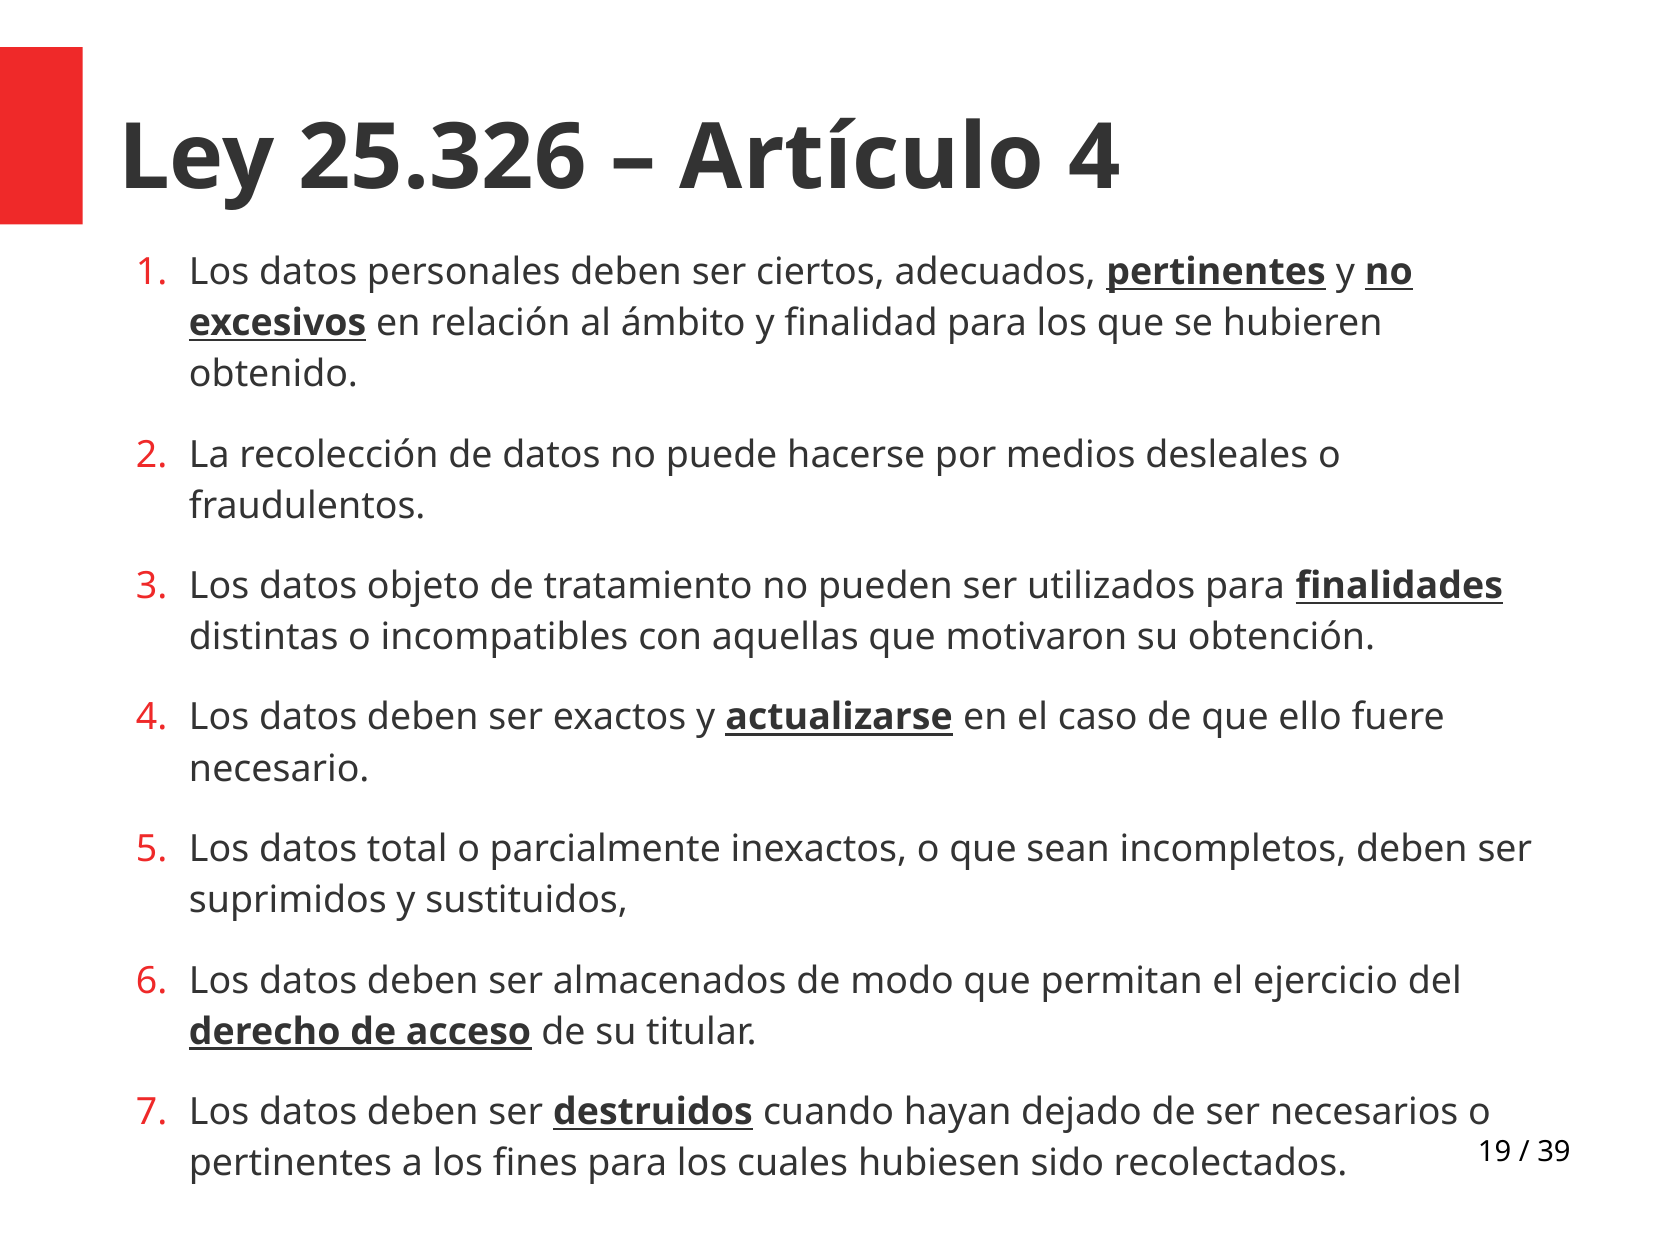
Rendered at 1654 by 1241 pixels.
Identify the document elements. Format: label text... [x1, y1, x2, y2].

title Ley 25.326 – Artículo 4 [118, 49, 1571, 257]
list Los datos personales deben ser ciertos, adecuados, pertinentes y no excesivos en relación al ámbito y finalidad para los que se hubieren obtenido. La recolección de datos no puede hacerse por medios desleales o fraudulentos. Los datos objeto de tratamiento no pueden ser utilizados para finalidades distintas o incompatibles con aquellas que motivaron su obtención. Los datos deben ser exactos y actualizarse en el caso de que ello fuere necesario. Los datos total o parcialmente inexactos, o que sean incompletos, deben ser suprimidos y sustituidos, Los datos deben ser almacenados de modo que permitan el ejercicio del derecho de acceso de su titular. Los datos deben ser destruidos cuando hayan dejado de ser necesarios o pertinentes a los fines para los cuales hubiesen sido recolectados. [118, 244, 1536, 1162]
